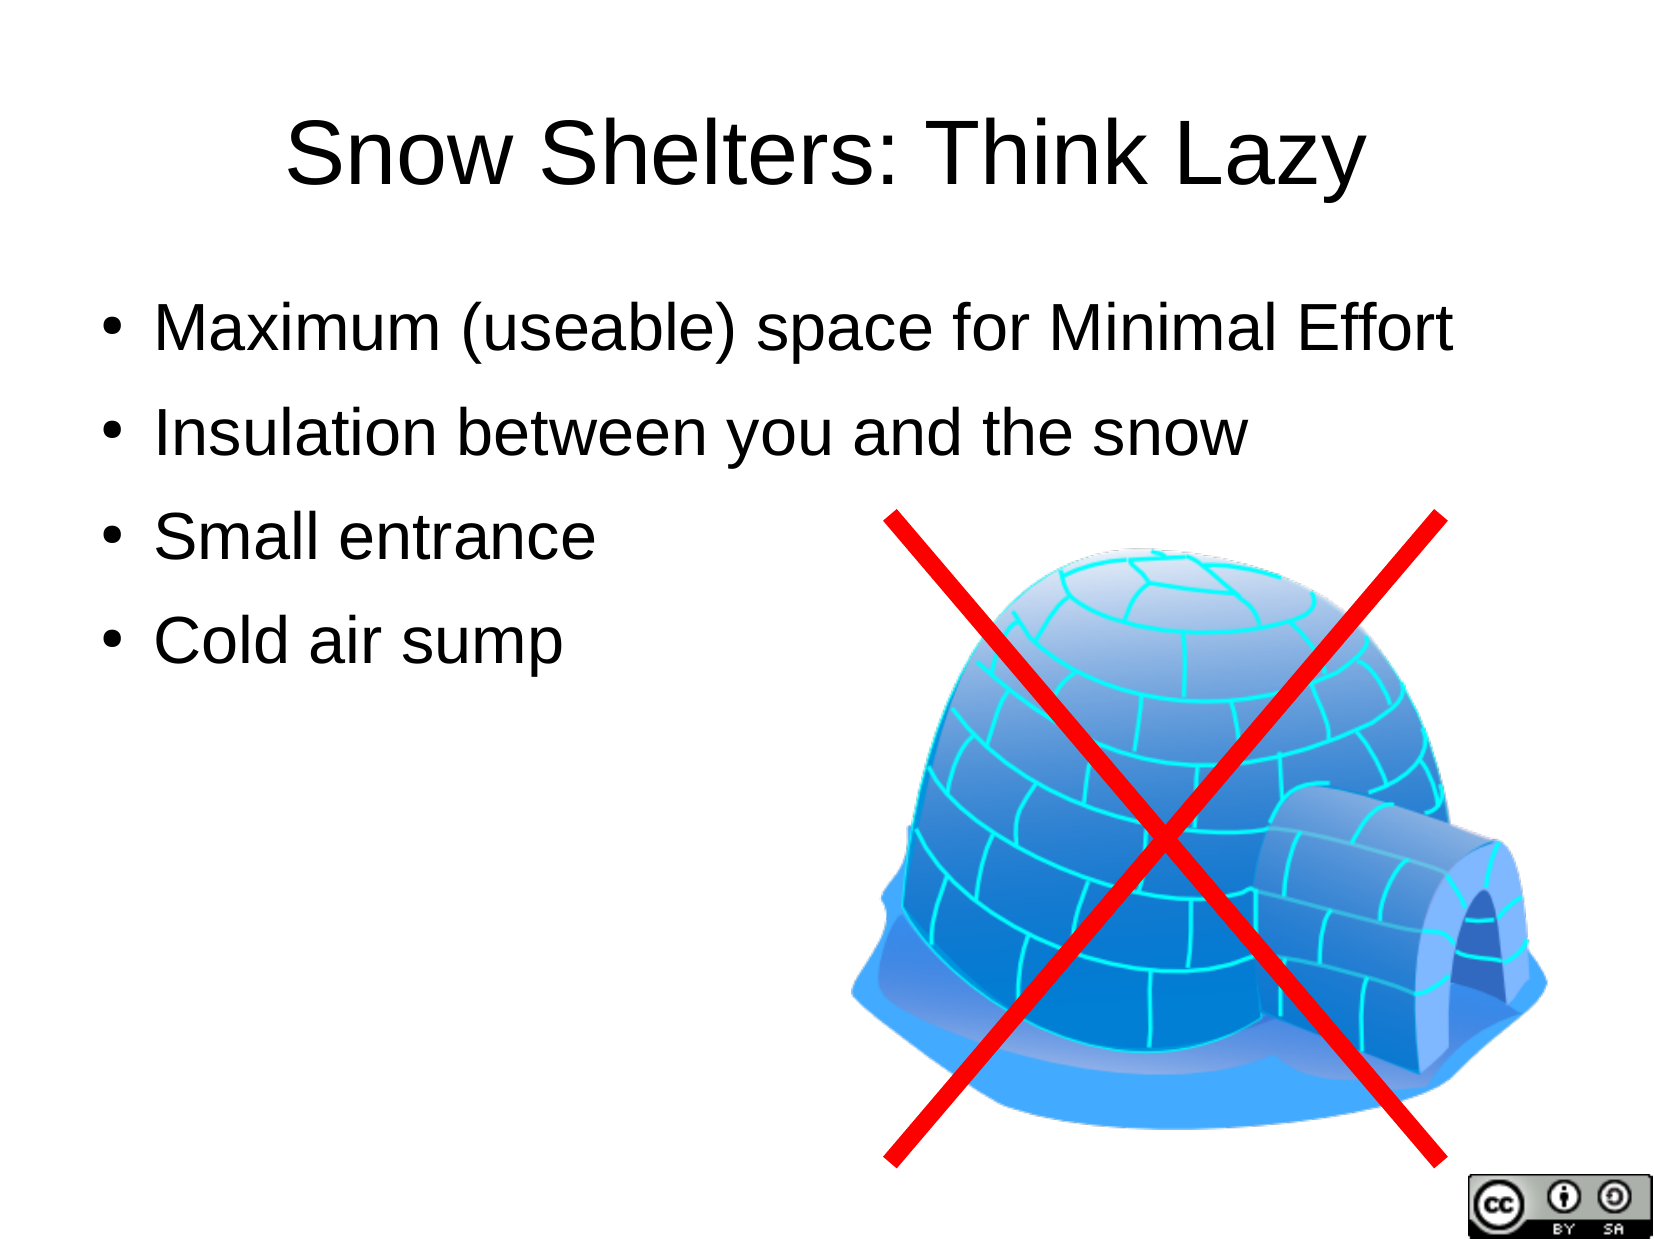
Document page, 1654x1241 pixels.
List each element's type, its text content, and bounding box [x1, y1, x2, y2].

list Maximum (useable) space for Minimal Effort Insulation between you and the snow Small entrance Cold air sump [82, 290, 1571, 1010]
title Snow Shelters: Think Lazy [82, 49, 1571, 257]
picture [840, 454, 1653, 1239]
